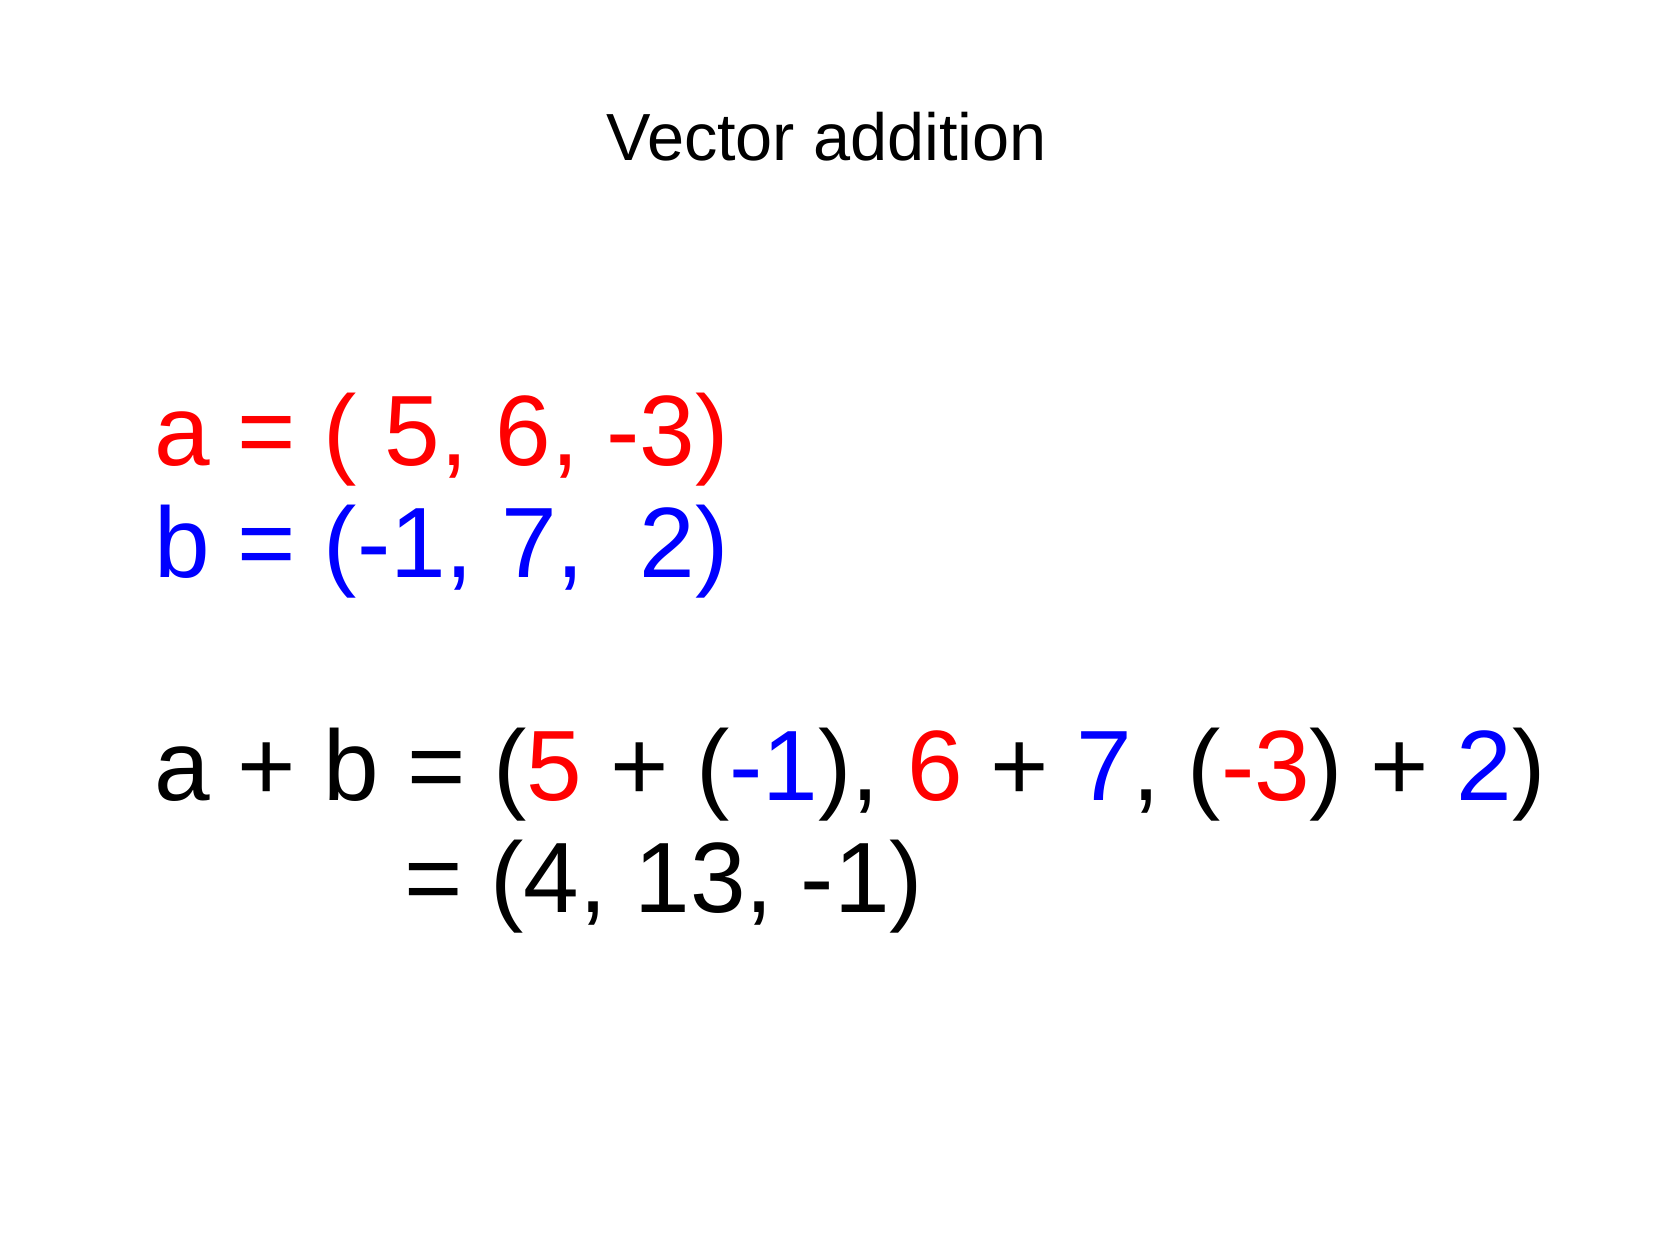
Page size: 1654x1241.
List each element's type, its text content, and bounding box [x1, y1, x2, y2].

subtitle Vector addition [82, 49, 1571, 226]
text_box a = ( 5, 6, -3) b = (-1, 7, 2) a + b = (5 + (-1), 6 + 7, (-3) + 2) = (4, 13, -1) [139, 367, 1640, 942]
